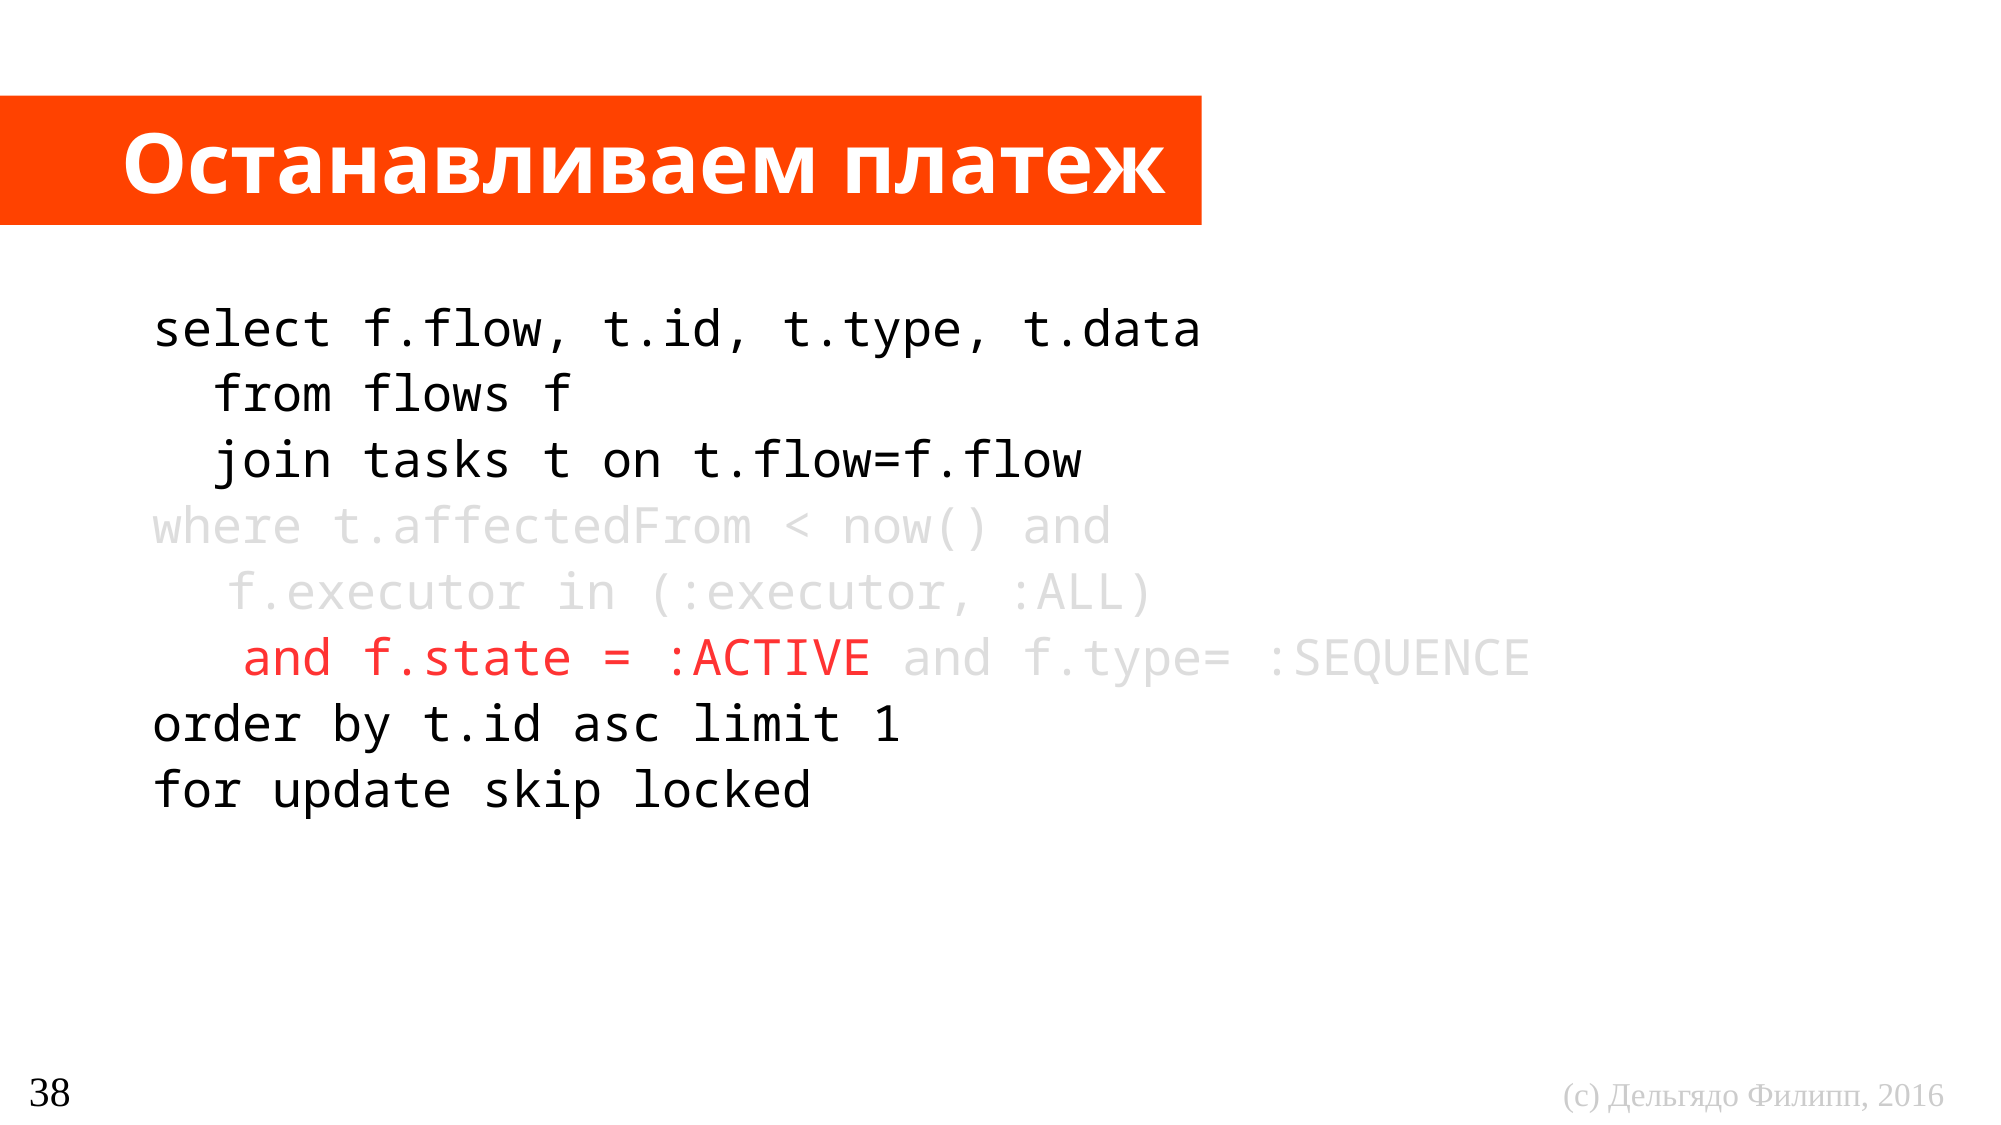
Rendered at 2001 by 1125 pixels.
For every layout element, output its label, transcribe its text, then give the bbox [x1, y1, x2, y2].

list select f.flow, t.id, t.type, t.data from flows f join tasks t on t.flow=f.flow where t.affectedFrom < now() and f.executor in (:executor, :ALL) and f.state = :ACTIVE and f.type= :SEQUENCE order by t.id asc limit 1 for update skip locked [137, 282, 1863, 1014]
title Останавливаем платеж [0, 95, 1202, 225]
